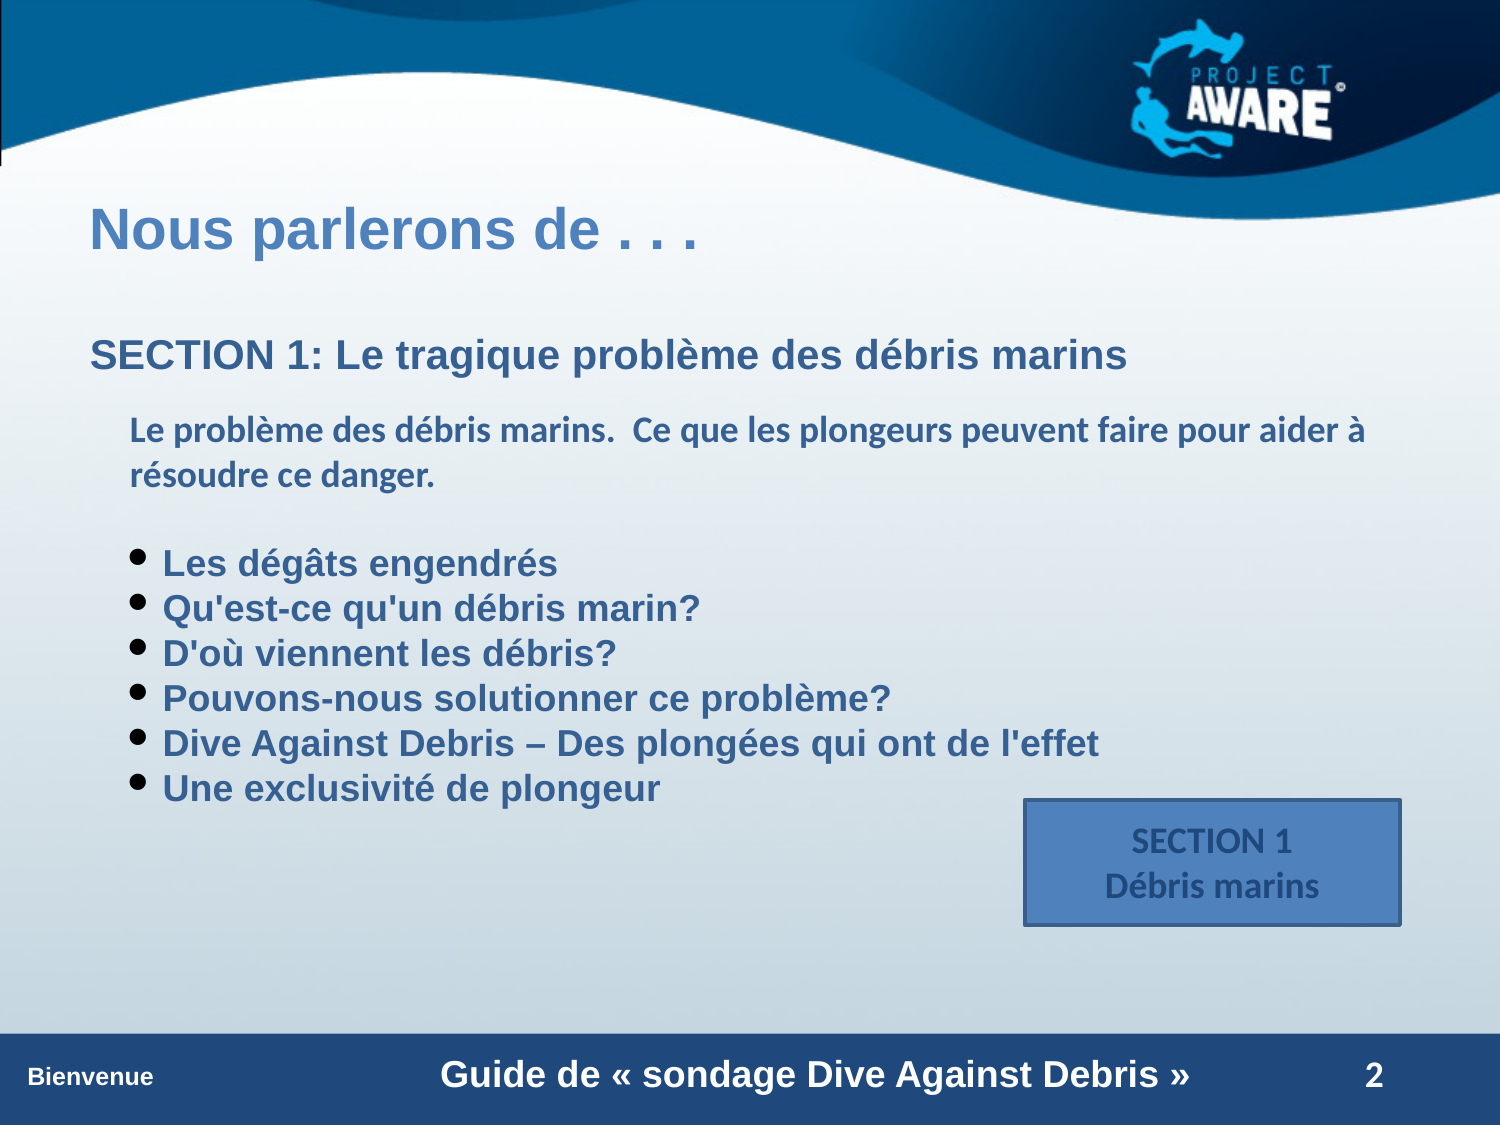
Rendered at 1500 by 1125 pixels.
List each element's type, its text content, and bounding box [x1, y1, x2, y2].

text_box Les dégâts engendrés Qu'est-ce qu'un débris marin? D'où viennent les débris? Pouvons-nous solutionner ce problème? Dive Against Debris – Des plongées qui ont de l'effet Une exclusivité de plongeur [112, 531, 1252, 835]
text_box <numéro> [1350, 1042, 1475, 1103]
text_box SECTION 1 Débris marins [1037, 808, 1388, 914]
picture [0, 0, 1500, 1037]
text_box Nous parlerons de . . . [75, 144, 950, 308]
text_box [1024, 800, 1400, 925]
text_box Bienvenue [12, 1052, 438, 1103]
text_box SECTION 1: Le tragique problème des débris marins [74, 320, 1413, 398]
text_box Le problème des débris marins. Ce que les plongeurs peuvent faire pour aider à résoudre ce danger. [115, 397, 1453, 473]
text_box Guide de « sondage Dive Against Debris » [425, 1042, 1276, 1103]
